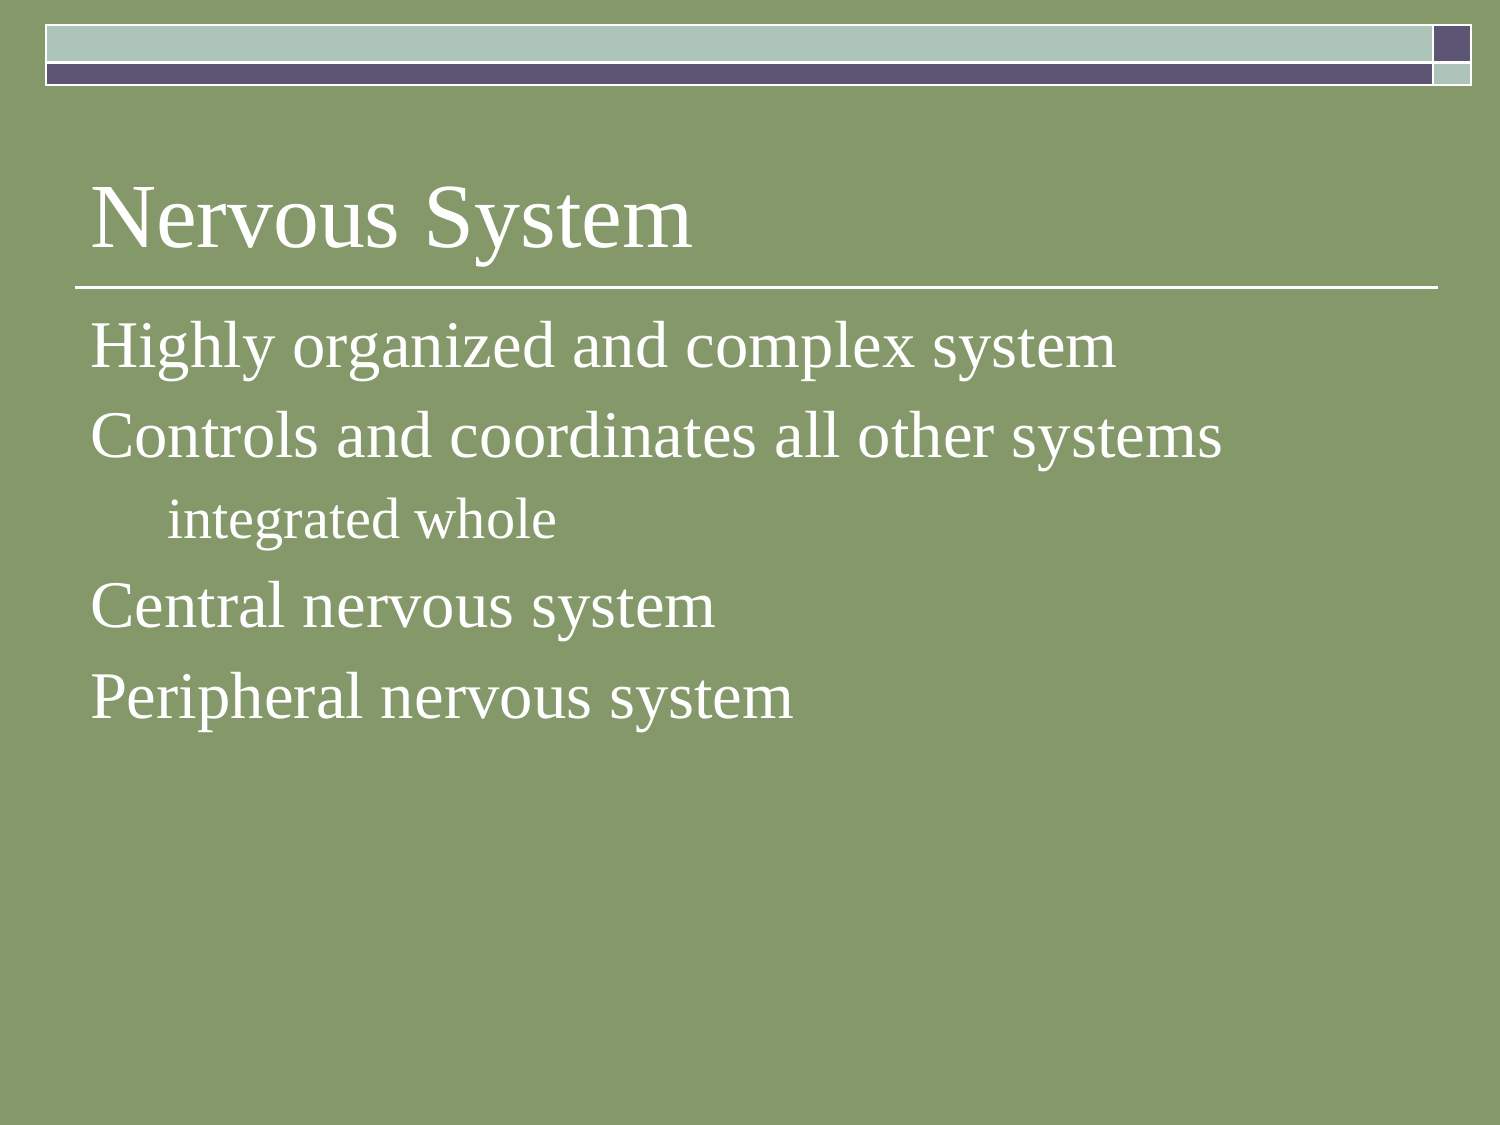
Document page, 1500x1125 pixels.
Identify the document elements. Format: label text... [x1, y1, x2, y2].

list Highly organized and complex system Controls and coordinates all other systems integrated whole Central nervous system Peripheral nervous system [75, 299, 1426, 1006]
title Nervous System [75, 87, 1426, 275]
